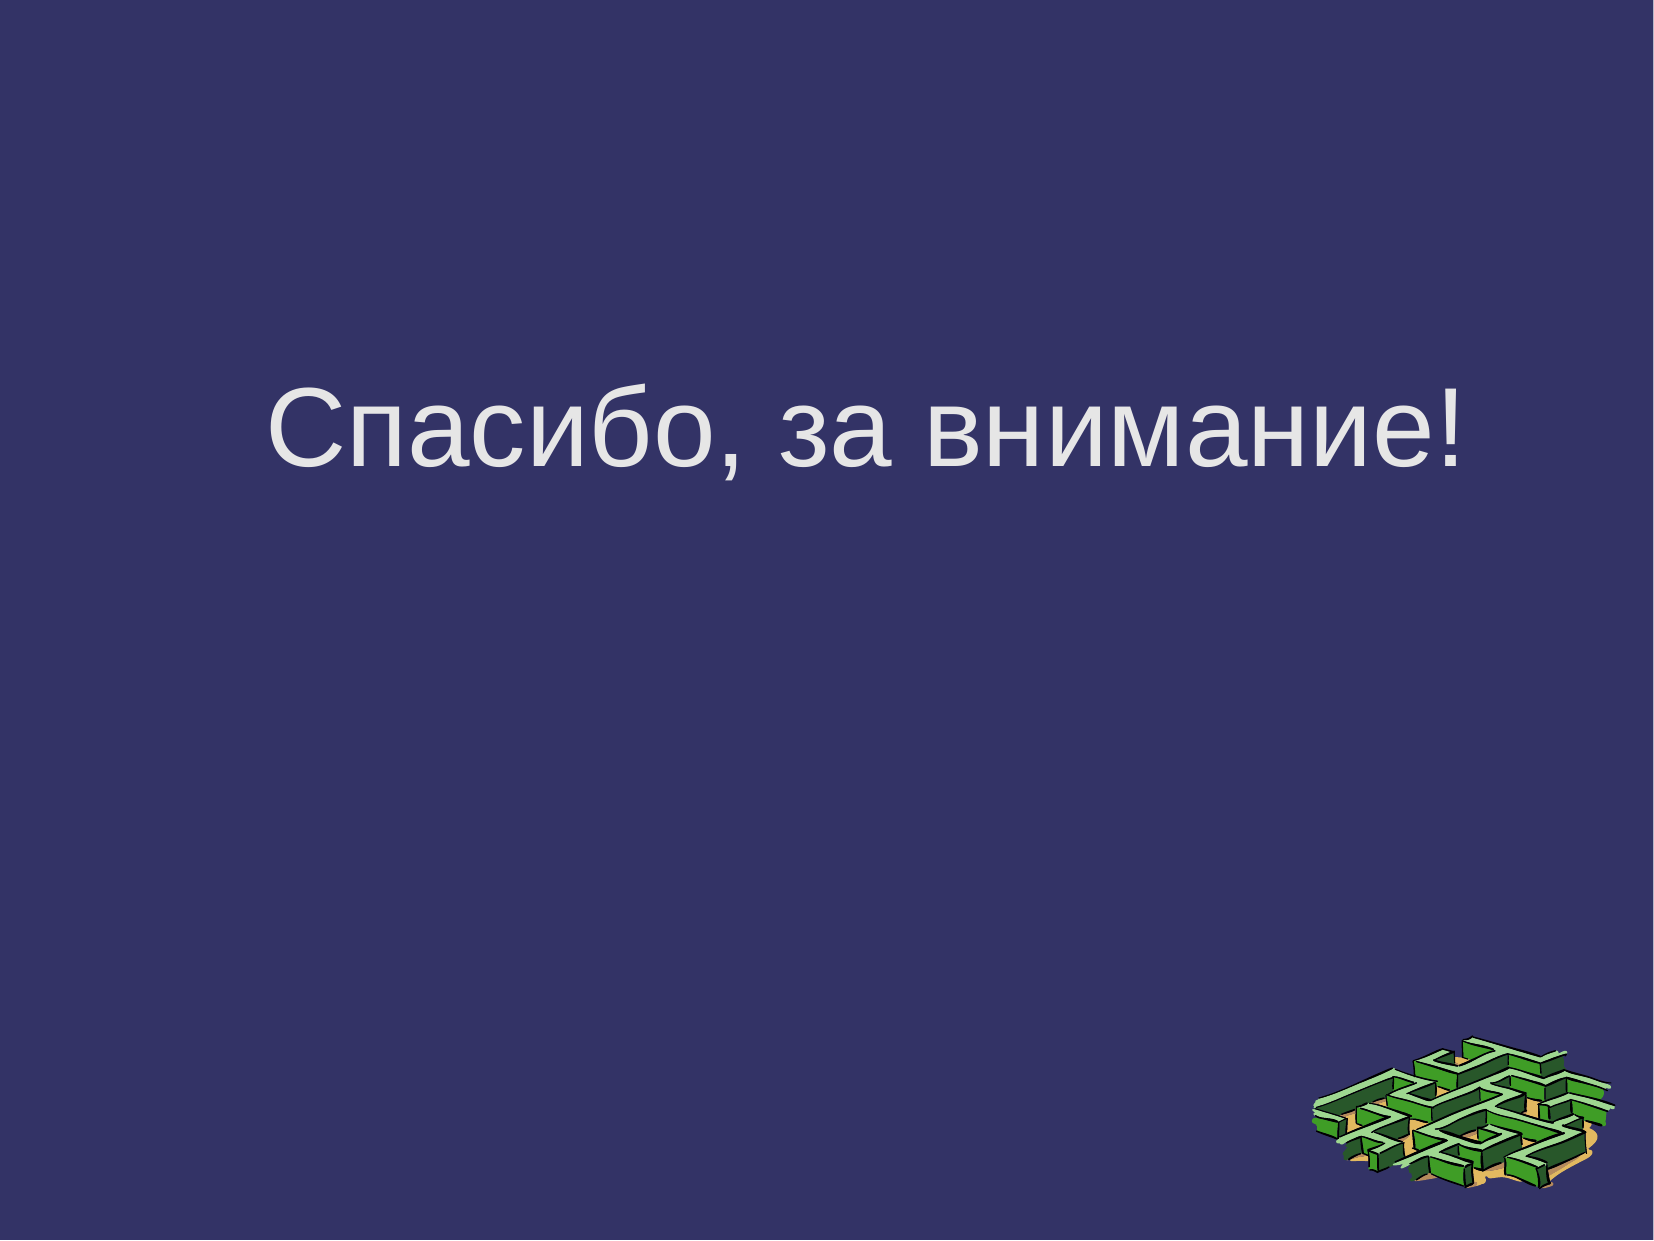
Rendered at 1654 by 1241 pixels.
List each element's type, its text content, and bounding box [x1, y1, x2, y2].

list Спасибо, за внимание! [178, 364, 1570, 1132]
